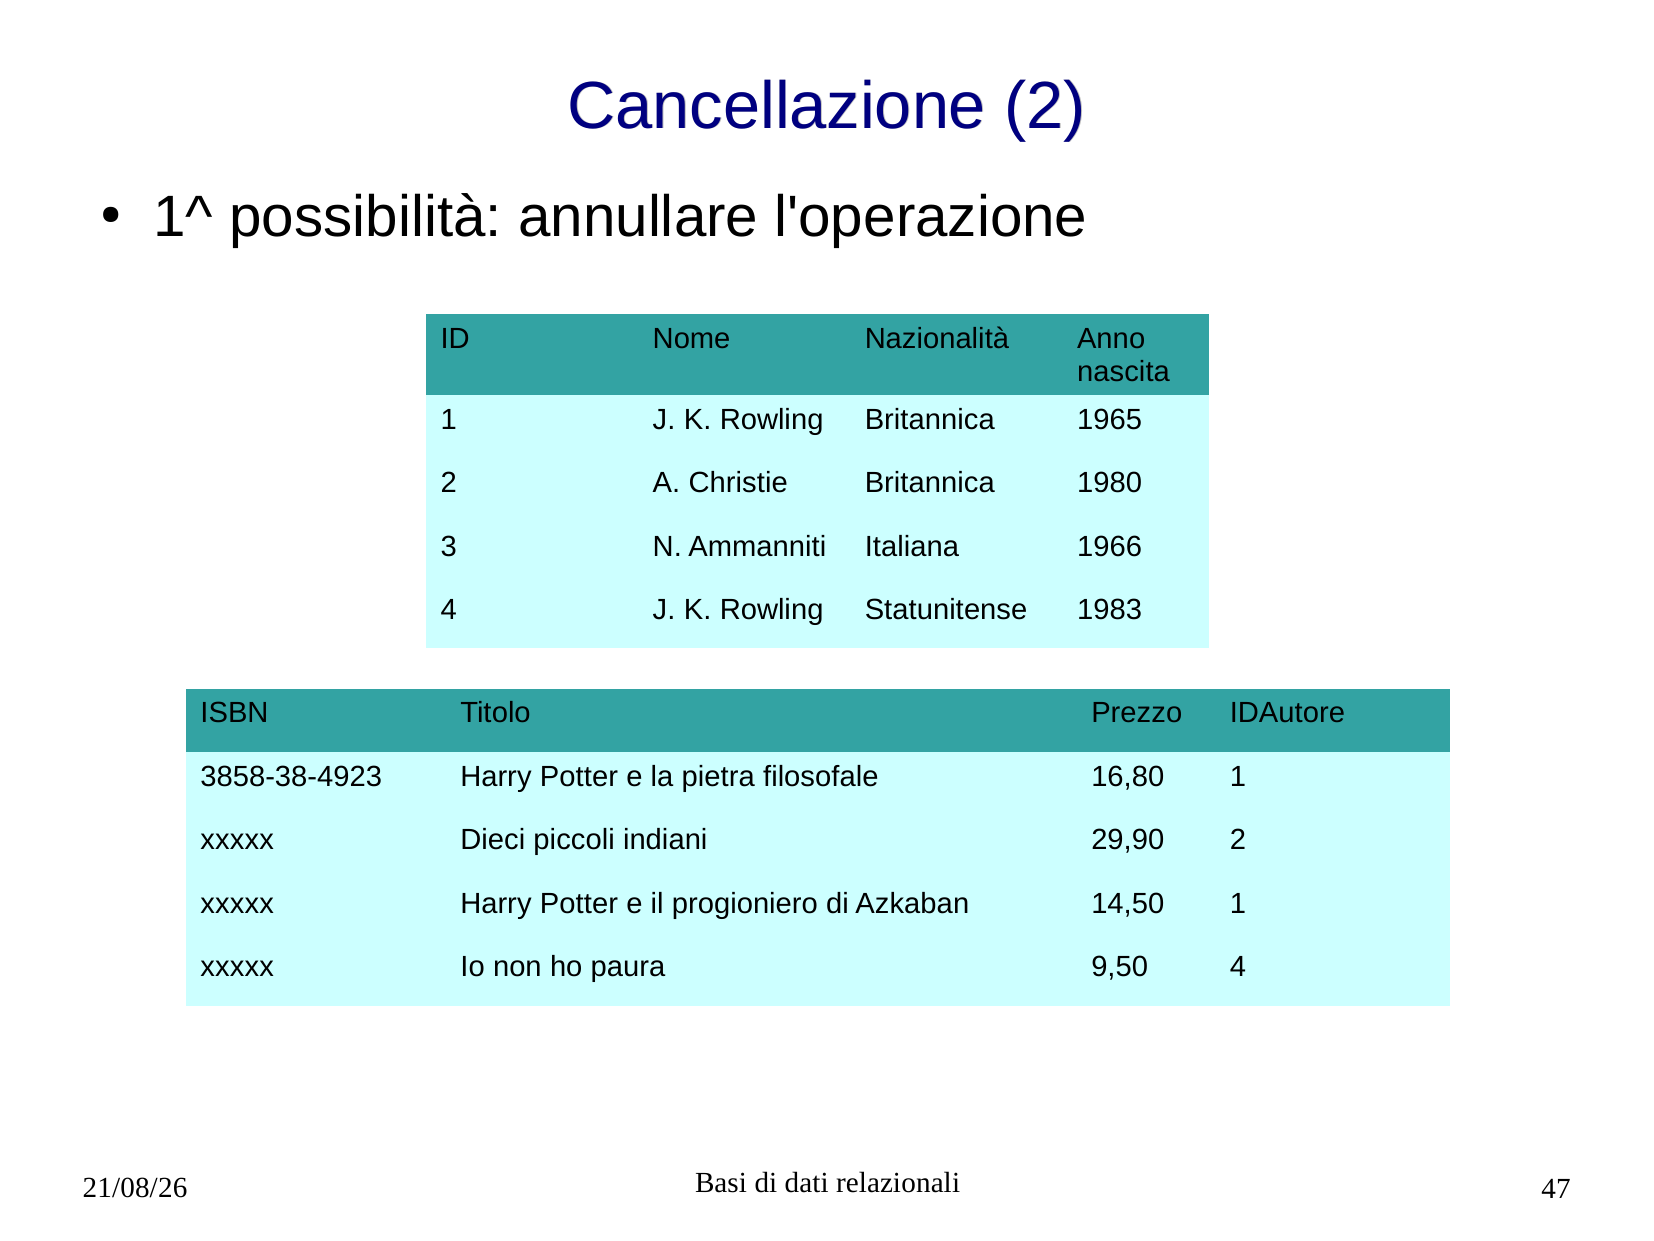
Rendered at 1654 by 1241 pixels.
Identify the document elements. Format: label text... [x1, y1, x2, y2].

table_cell 1966 [1062, 522, 1209, 585]
table_cell Britannica [850, 459, 1062, 522]
table_cell 2 [426, 459, 638, 522]
table_cell 4 [1215, 943, 1450, 1006]
table_cell J. K. Rowling [638, 585, 850, 648]
table_cell 3 [426, 522, 638, 585]
table_cell 1965 [1062, 395, 1209, 459]
table_header Nome [638, 314, 850, 395]
table_cell 1 [1215, 752, 1450, 816]
table_cell Io non ho paura [446, 943, 1077, 1006]
table_cell J. K. Rowling [638, 395, 850, 459]
table_cell 1 [1215, 879, 1450, 943]
table_cell 2 [1215, 816, 1450, 879]
table_cell 16,80 [1077, 752, 1215, 816]
table_header IDAutore [1215, 689, 1450, 752]
table_cell 14,50 [1077, 879, 1215, 943]
table_cell 29,90 [1077, 816, 1215, 879]
table_cell Harry Potter e il progioniero di Azkaban [446, 879, 1077, 943]
table_cell xxxxx [186, 943, 446, 1006]
table_cell 4 [426, 585, 638, 648]
table_cell 1983 [1062, 585, 1209, 648]
table_cell 1980 [1062, 459, 1209, 522]
table_header Titolo [446, 689, 1077, 752]
table_cell Statunitense [850, 585, 1062, 648]
list 1^ possibilità: annullare l'operazione [82, 183, 1571, 1130]
table_header ID [426, 314, 638, 395]
table_cell Italiana [850, 522, 1062, 585]
table_cell 9,50 [1077, 943, 1215, 1006]
table_header Anno nascita [1062, 314, 1209, 395]
table_cell 1 [426, 395, 638, 459]
table_header Prezzo [1077, 689, 1215, 752]
table_cell xxxxx [186, 879, 446, 943]
table_cell 3858-38-4923 [186, 752, 446, 816]
table_cell N. Ammanniti [638, 522, 850, 585]
table_header ISBN [186, 689, 446, 752]
table_cell xxxxx [186, 816, 446, 879]
table_cell Dieci piccoli indiani [446, 816, 1077, 879]
title Cancellazione (2) [82, 56, 1571, 154]
table_cell A. Christie [638, 459, 850, 522]
table_header Nazionalità [850, 314, 1062, 395]
table_cell Britannica [850, 395, 1062, 459]
table_cell Harry Potter e la pietra filosofale [446, 752, 1077, 816]
